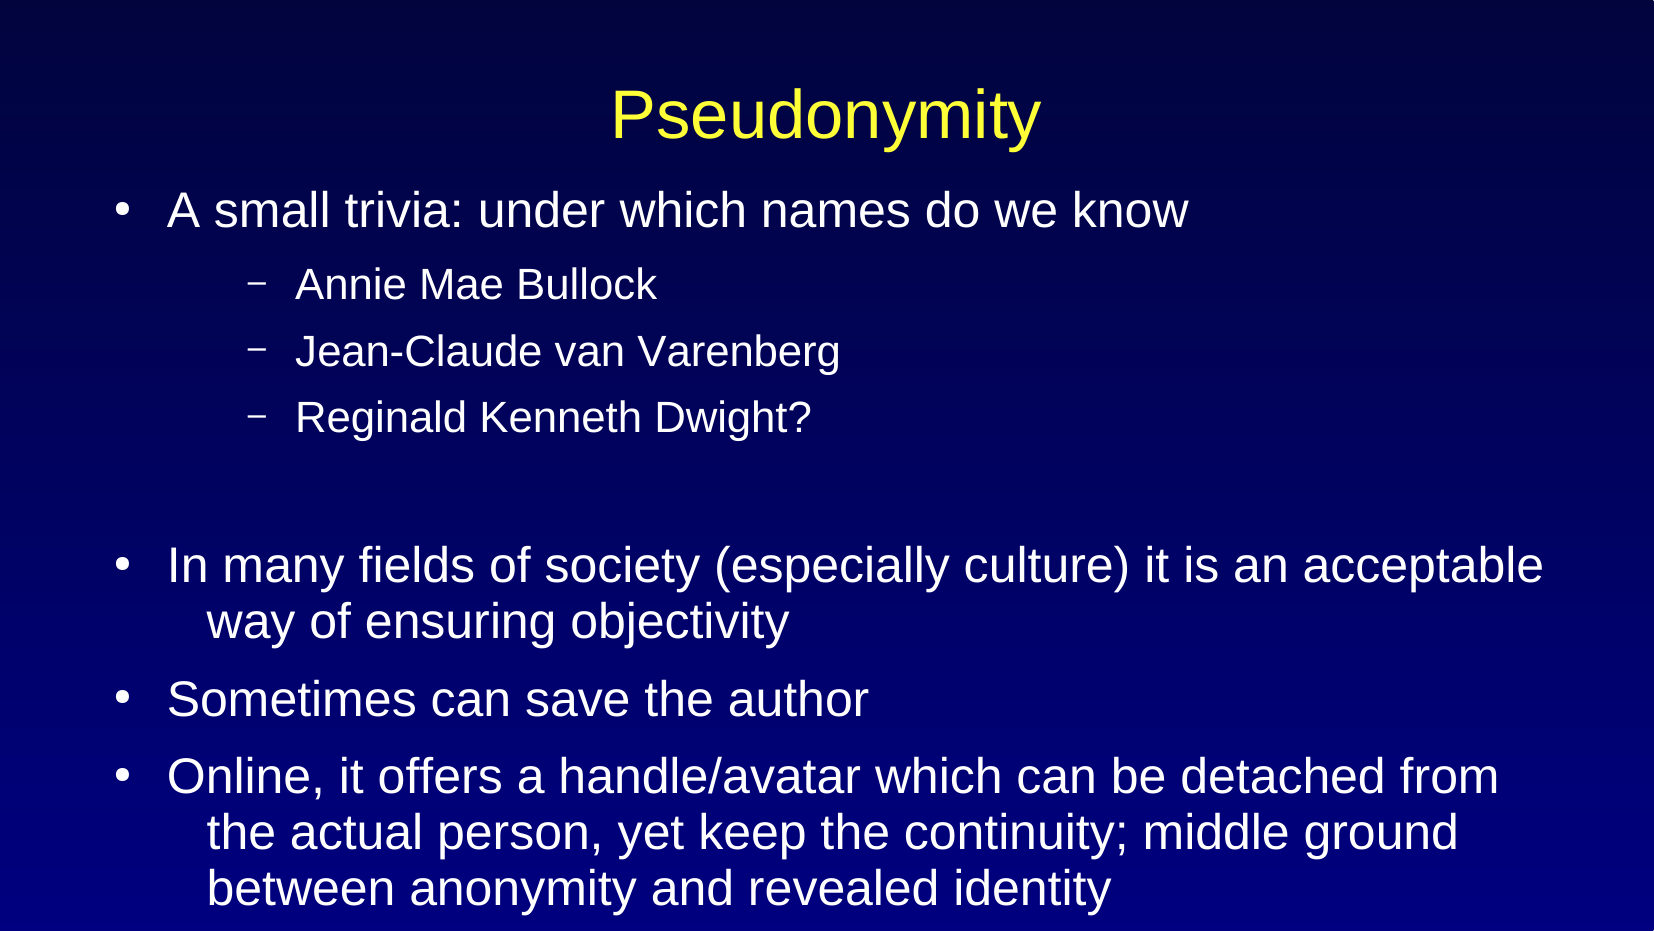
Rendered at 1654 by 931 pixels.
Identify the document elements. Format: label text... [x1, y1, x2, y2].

title Pseudonymity [82, 37, 1571, 182]
list A small trivia: under which names do we know Annie Mae Bullock Jean-Claude van Varenberg Reginald Kenneth Dwight? In many fields of society (especially culture) it is an acceptable way of ensuring objectivity Sometimes can save the author Online, it offers a handle/avatar which can be detached from the actual person, yet keep the continuity; middle ground between anonymity and revealed identity [82, 182, 1571, 916]
